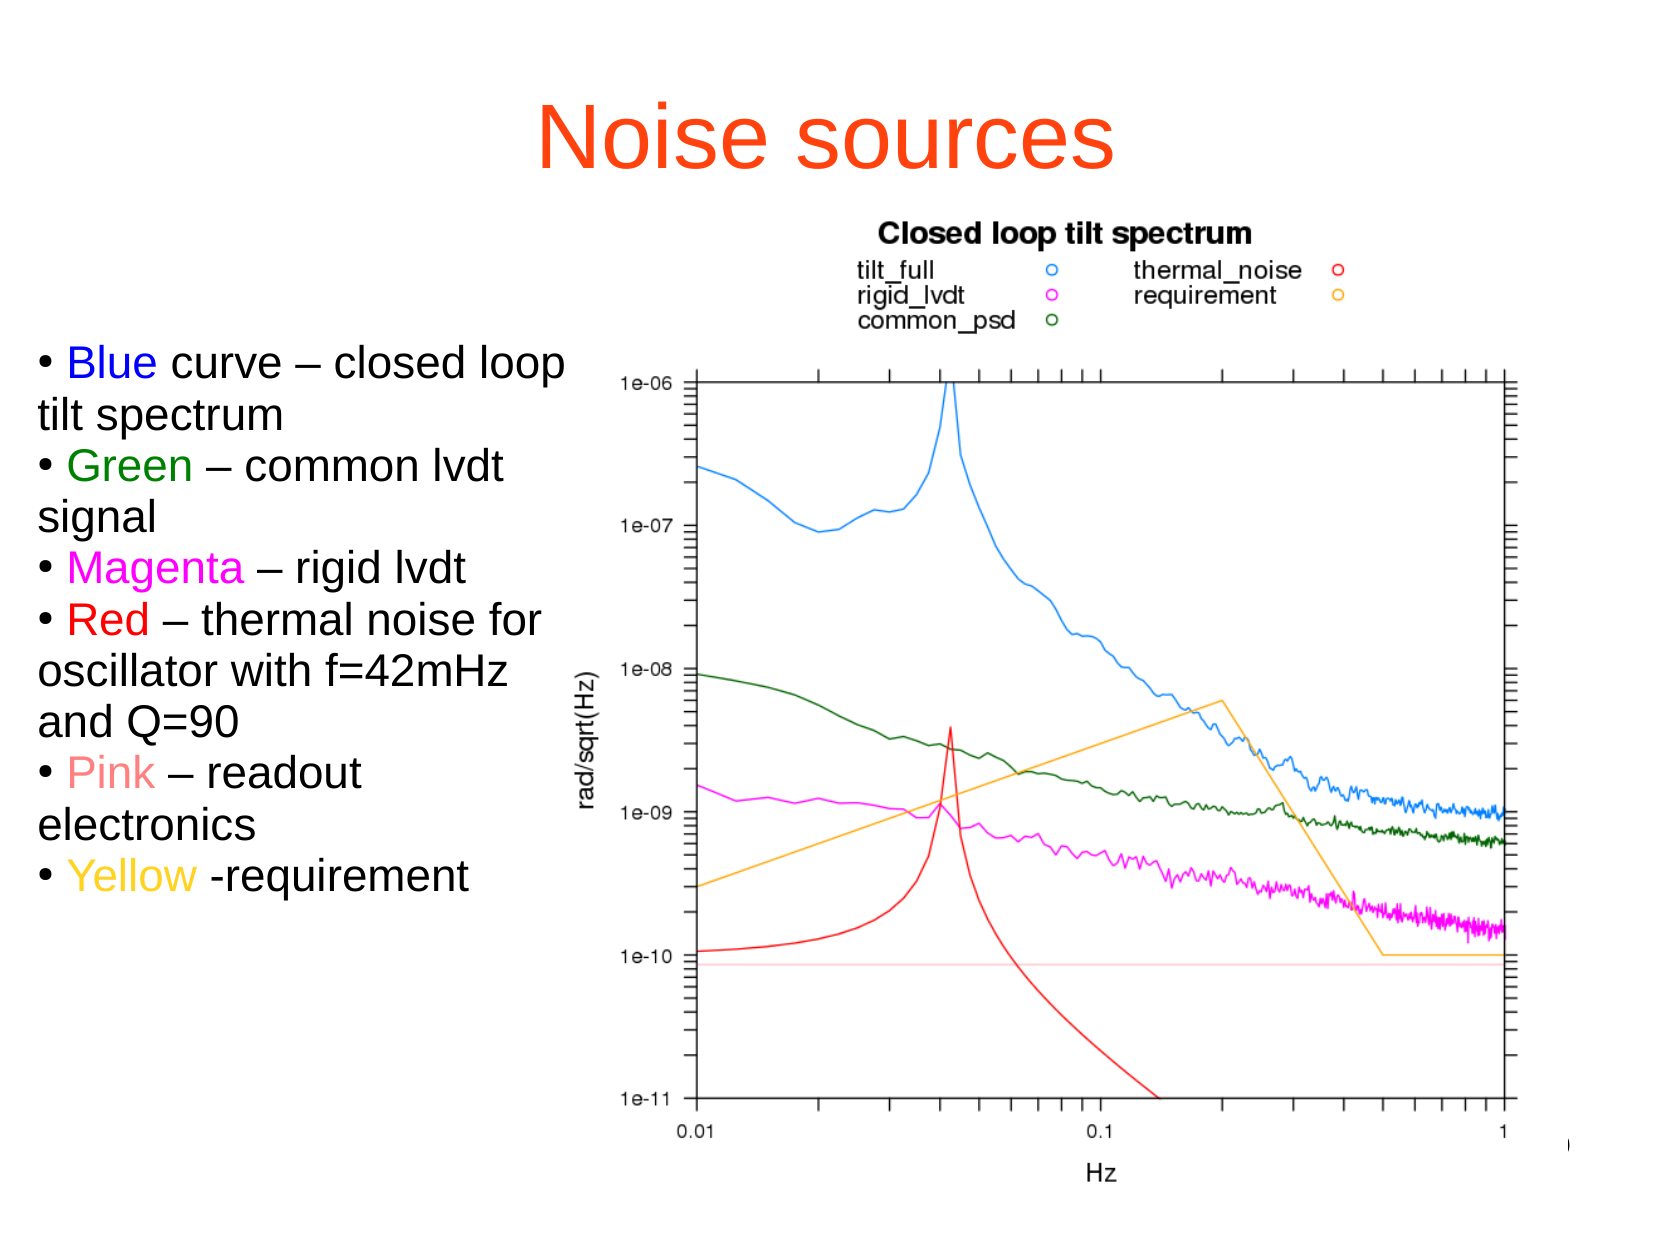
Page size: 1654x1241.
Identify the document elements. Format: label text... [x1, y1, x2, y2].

title Noise sources [82, 32, 1571, 241]
picture [562, 209, 1568, 1208]
text_box Blue curve – closed loop tilt spectrum Green – common lvdt signal Magenta – rigid lvdt Red – thermal noise for oscillator with f=42mHz and Q=90 Pink – readout electronics Yellow -requirement [22, 330, 608, 909]
